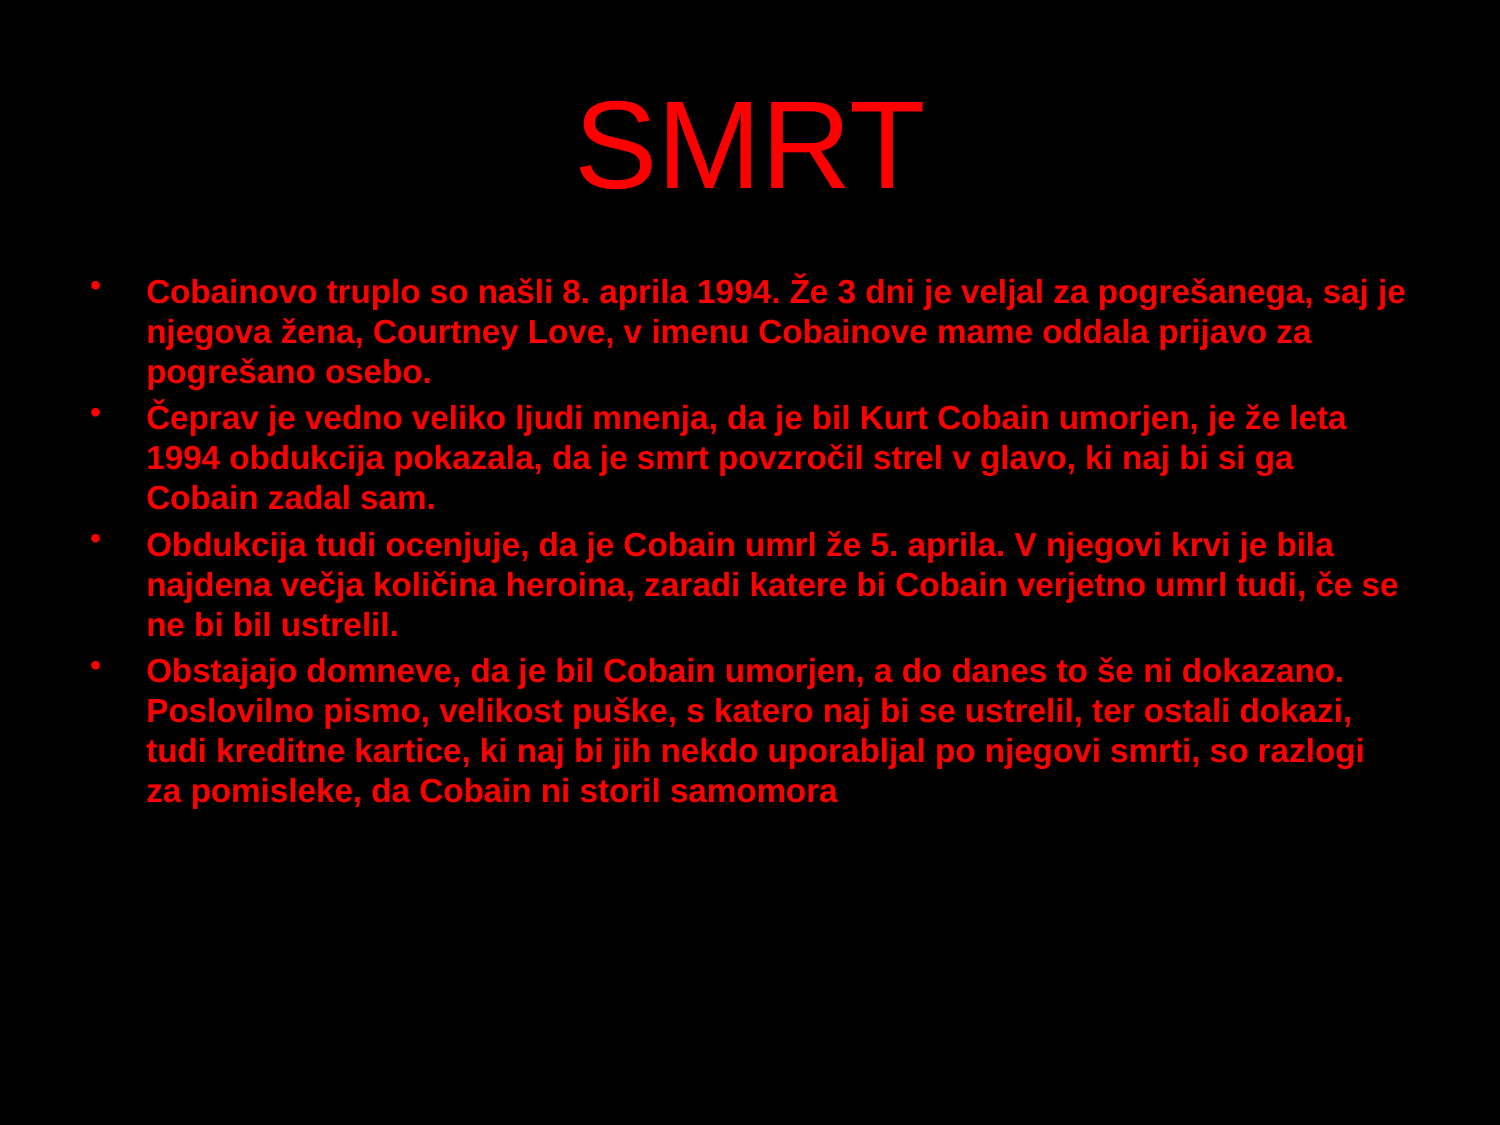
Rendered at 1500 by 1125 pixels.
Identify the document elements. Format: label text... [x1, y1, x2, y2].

title SMRT [75, 45, 1425, 233]
list Cobainovo truplo so našli 8. aprila 1994. Že 3 dni je veljal za pogrešanega, saj je njegova žena, Courtney Love, v imenu Cobainove mame oddala prijavo za pogrešano osebo. Čeprav je vedno veliko ljudi mnenja, da je bil Kurt Cobain umorjen, je že leta 1994 obdukcija pokazala, da je smrt povzročil strel v glavo, ki naj bi si ga Cobain zadal sam. Obdukcija tudi ocenjuje, da je Cobain umrl že 5. aprila. V njegovi krvi je bila najdena večja količina heroina, zaradi katere bi Cobain verjetno umrl tudi, če se ne bi bil ustrelil. Obstajajo domneve, da je bil Cobain umorjen, a do danes to še ni dokazano. Poslovilno pismo, velikost puške, s katero naj bi se ustrelil, ter ostali dokazi, tudi kreditne kartice, ki naj bi jih nekdo uporabljal po njegovi smrti, so razlogi za pomisleke, da Cobain ni storil samomora [75, 262, 1425, 1005]
